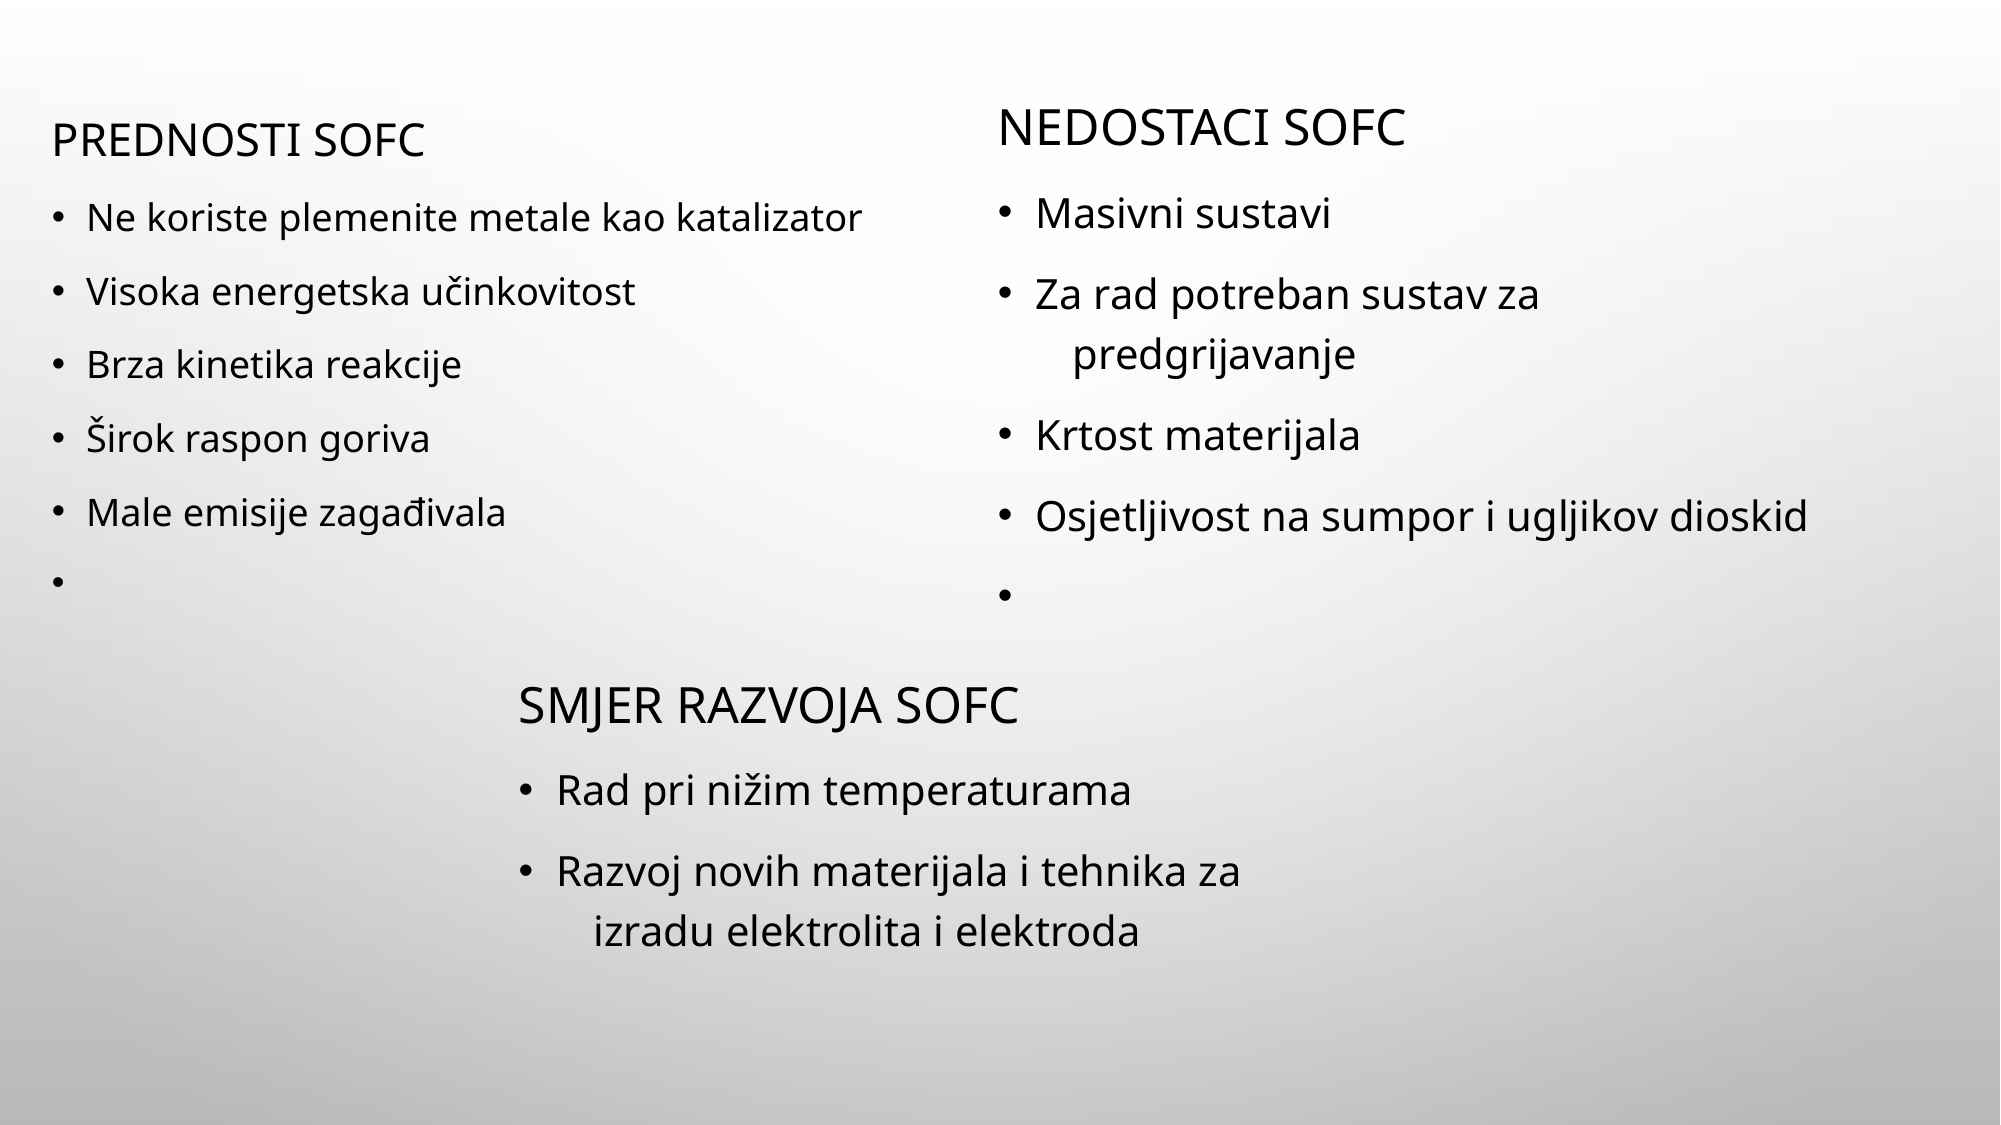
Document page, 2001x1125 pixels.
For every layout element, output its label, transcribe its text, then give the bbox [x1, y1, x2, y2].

list PREDNOSTI SOFC Ne koriste plemenite metale kao katalizator Visoka energetska učinkovitost Brza kinetika reakcije Širok raspon goriva Male emisije zagađivala [36, 92, 887, 590]
text_box NEDOSTACI SOFC Masivni sustavi Za rad potreban sustav za predgrijavanje Krtost materijala Osjetljivost na sumpor i ugljikov dioskid [982, 76, 1833, 606]
text_box SMJER RAZVOJA SOFC Rad pri nižim temperaturama Razvoj novih materijala i tehnika za izradu elektrolita i elektroda [503, 653, 1354, 986]
